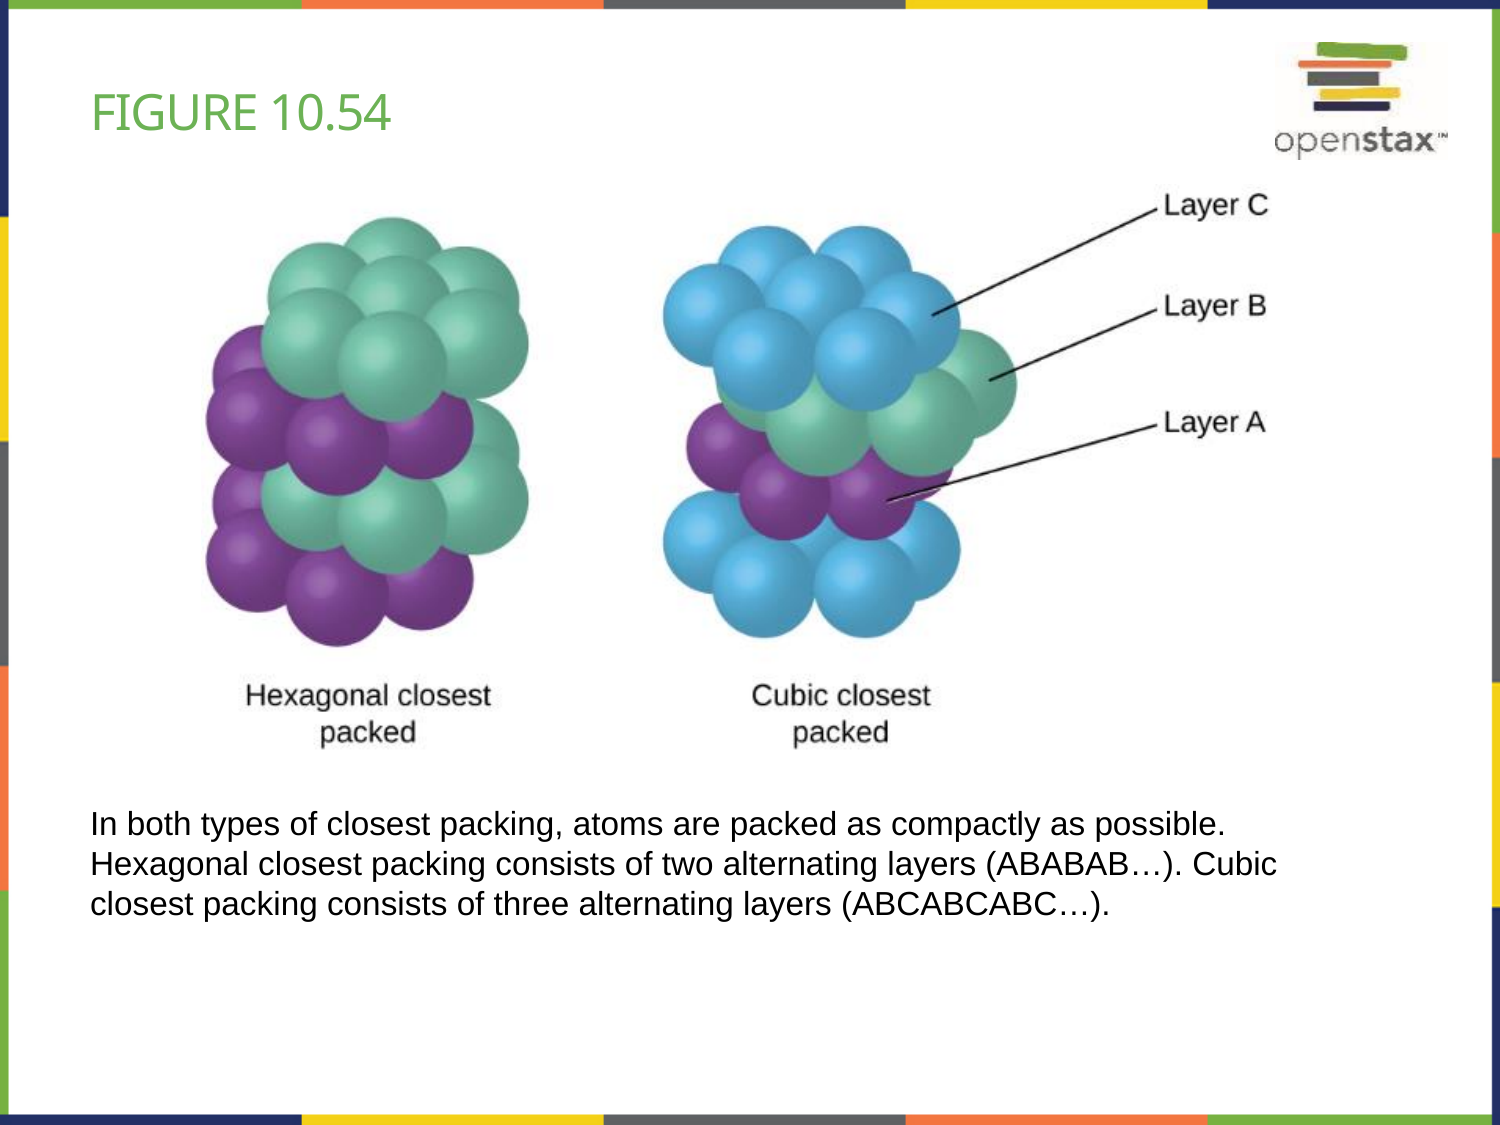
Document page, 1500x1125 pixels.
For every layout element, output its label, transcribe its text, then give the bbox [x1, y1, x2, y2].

list In both types of closest packing, atoms are packed as compactly as possible. Hexagonal closest packing consists of two alternating layers (ABABAB…). Cubic closest packing consists of three alternating layers (ABCABCABC…). [75, 794, 1398, 986]
title Figure 10.54 [75, 39, 1398, 148]
picture [0, 0, 1500, 1125]
